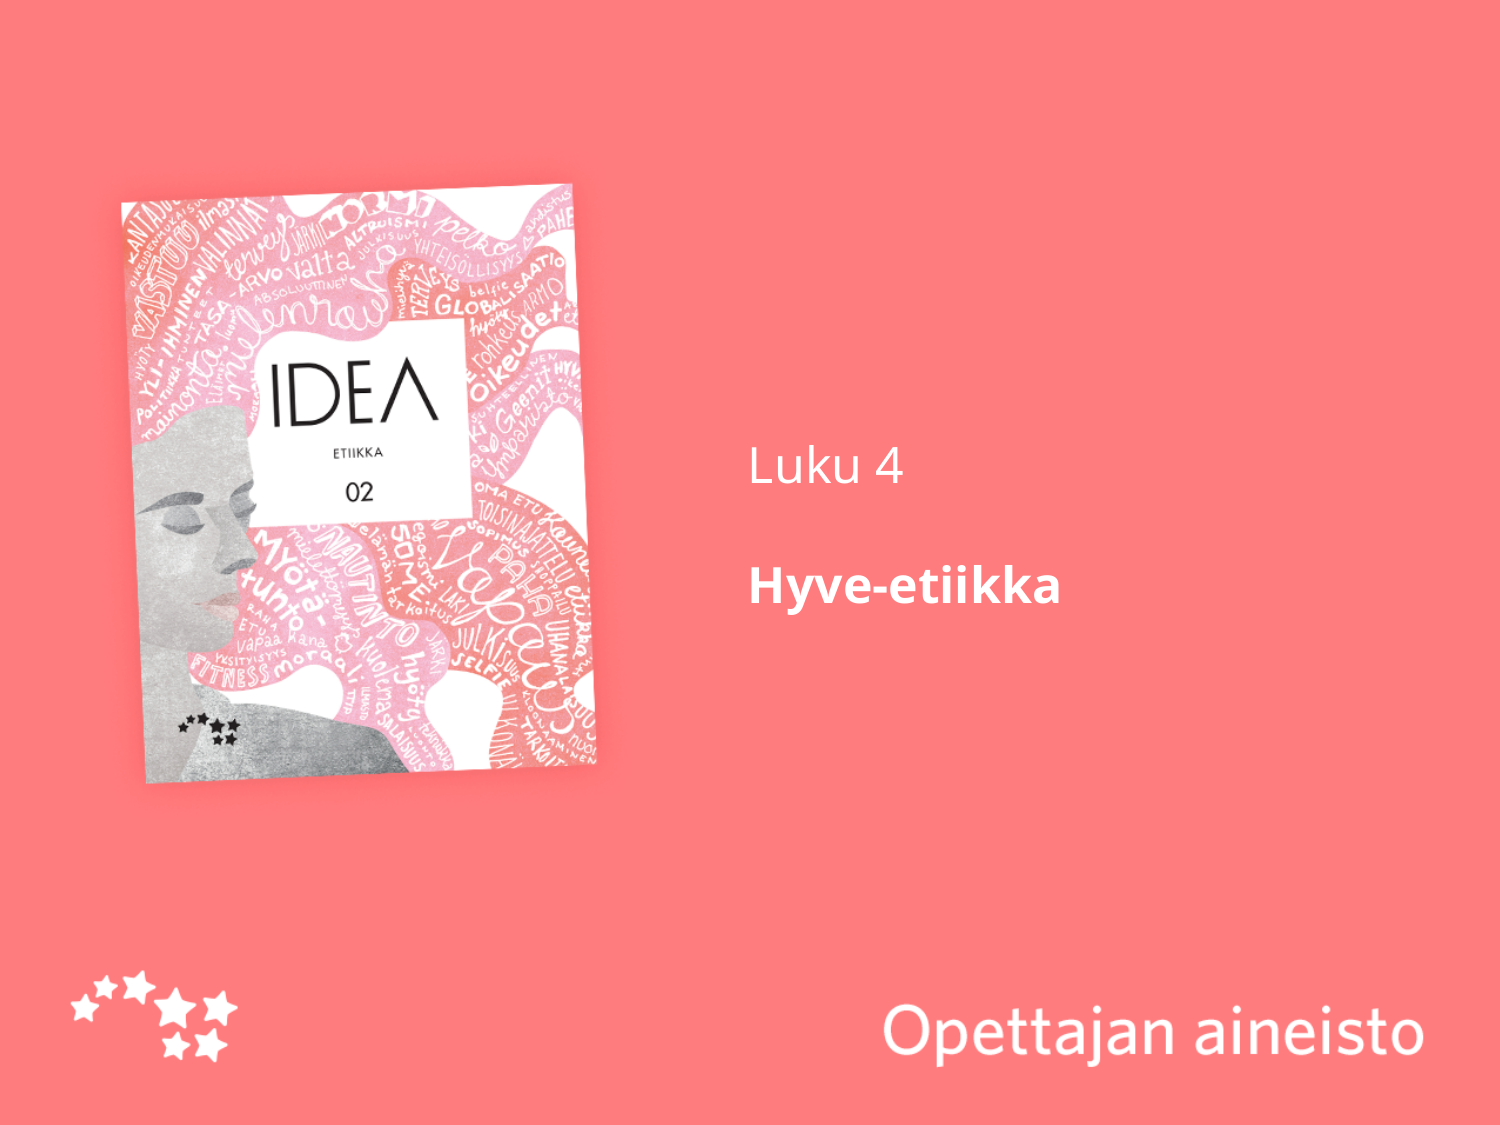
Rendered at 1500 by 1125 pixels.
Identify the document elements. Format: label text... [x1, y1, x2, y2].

picture [0, 0, 1500, 1125]
text_box Luku 4 Hyve-etiikka [732, 426, 1500, 563]
